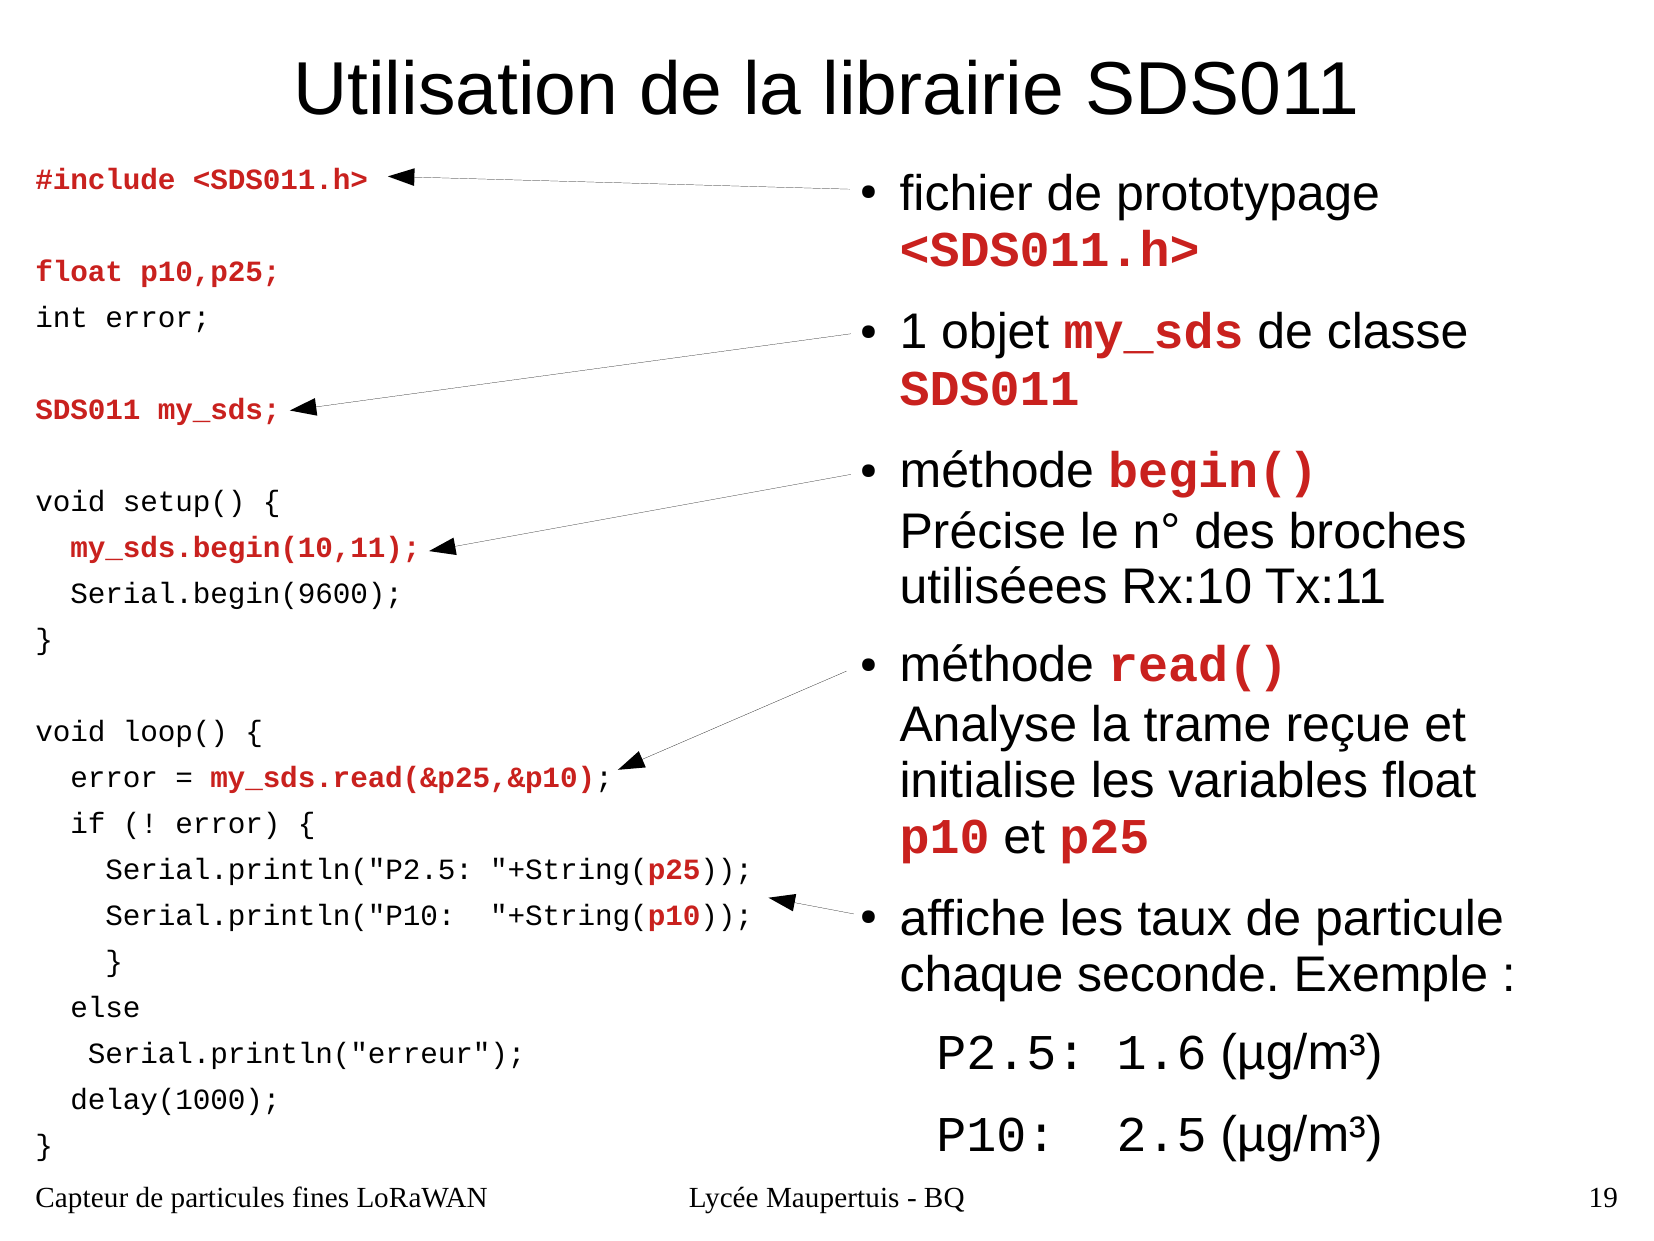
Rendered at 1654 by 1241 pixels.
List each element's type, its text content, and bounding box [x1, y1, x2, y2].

title Utilisation de la librairie SDS011 [35, 35, 1619, 142]
list #include <SDS011.h> float p10,p25; int error; SDS011 my_sds; void setup() { my_sds.begin(10,11); Serial.begin(9600); } void loop() { error = my_sds.read(&p25,&p10); if (! error) { Serial.println("P2.5: "+String(p25)); Serial.println("P10: "+String(p10)); } else Serial.println("erreur"); delay(1000); } [35, 165, 808, 1170]
list fichier de prototypage <SDS011.h> 1 objet my_sds de classe SDS011 méthode begin() Précise le n° des broches utiliséees Rx:10 Tx:11 méthode read() Analyse la trame reçue et initialise les variables float p10 et p25 affiche les taux de particule chaque seconde. Exemple : P2.5: 1.6 (µg/m³) P10: 2.5 (µg/m³) [846, 165, 1619, 1170]
